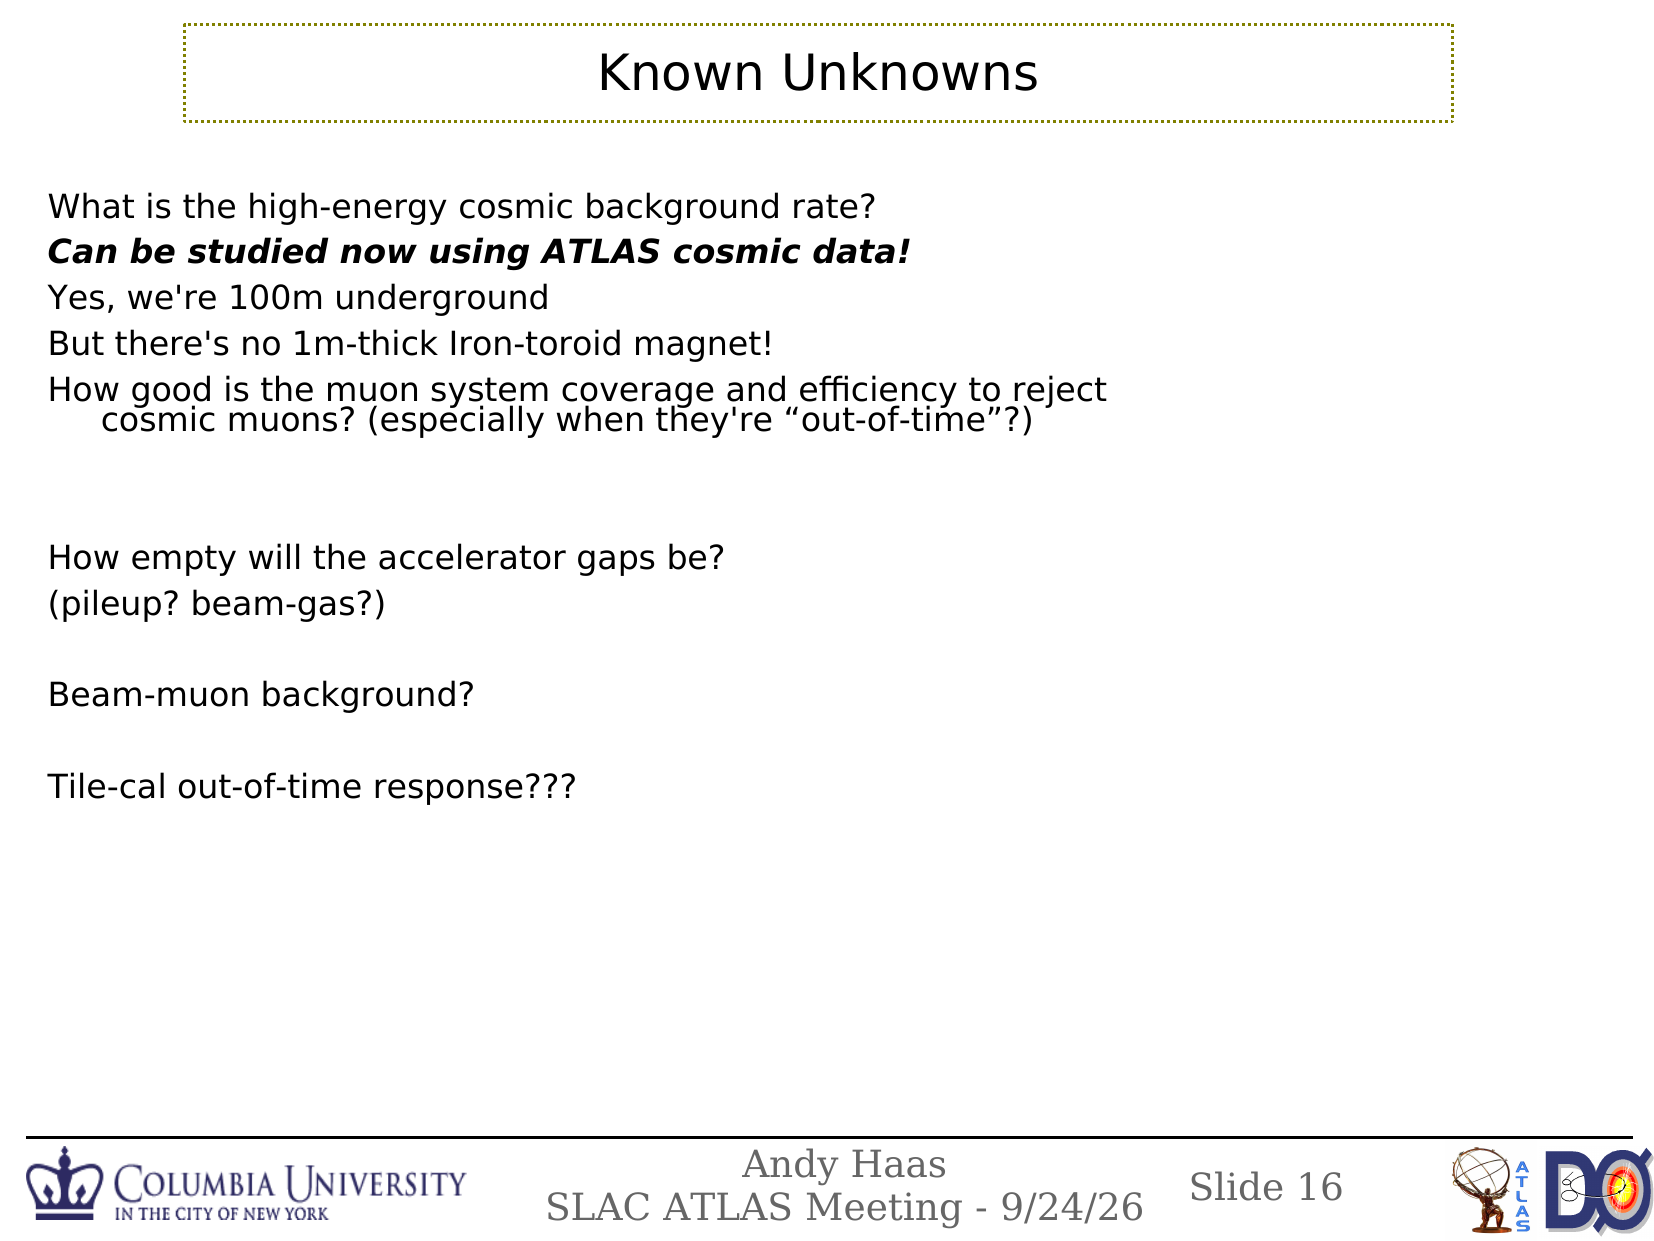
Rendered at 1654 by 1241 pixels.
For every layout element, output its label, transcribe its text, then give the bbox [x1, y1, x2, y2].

picture [1445, 1140, 1537, 1241]
picture [26, 1146, 467, 1220]
picture [1539, 1146, 1654, 1239]
list What is the high-energy cosmic background rate? Can be studied now using ATLAS cosmic data! Yes, we're 100m underground But there's no 1m-thick Iron-toroid magnet! How good is the muon system coverage and efficiency to reject cosmic muons? (especially when they're “out-of-time”?) How empty will the accelerator gaps be? (pileup? beam-gas?) Beam-muon background? Tile-cal out-of-time response??? [30, 140, 1169, 1125]
title Known Unknowns [184, 24, 1453, 122]
